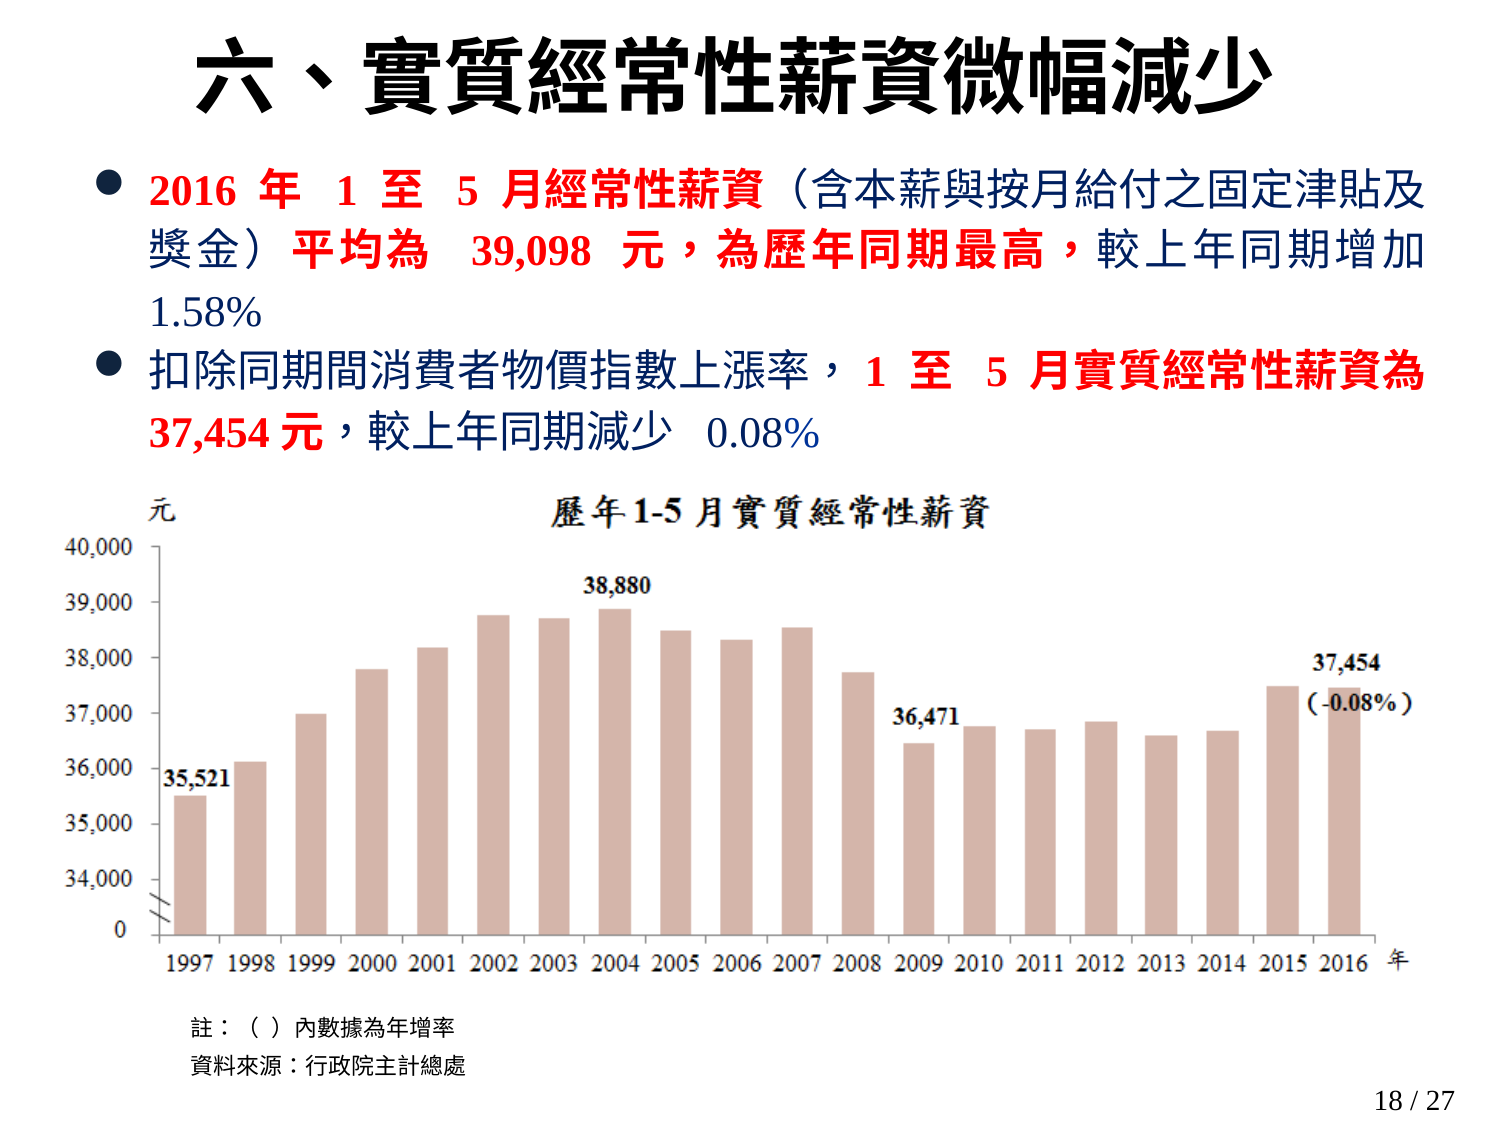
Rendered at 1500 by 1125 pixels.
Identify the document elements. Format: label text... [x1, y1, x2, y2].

text_box 註：（ ）內數據為年增率 資料來源：行政院主計總處 [176, 997, 703, 1085]
text_box 六、實質經常性薪資微幅減少 [0, 3, 1484, 145]
text_box 2016 年 1 至 5 月經常性薪資（含本薪與按月給付之固定津貼及獎金）平均為 39,098 元，為歷年同期最高，較上年同期增加 1.58% 扣除同期間消費者物價指數上漲率，1 至 5 月實質經常性薪資為 37,454元，較上年同期減少 0.08% [29, 134, 1461, 505]
picture [42, 475, 1453, 981]
